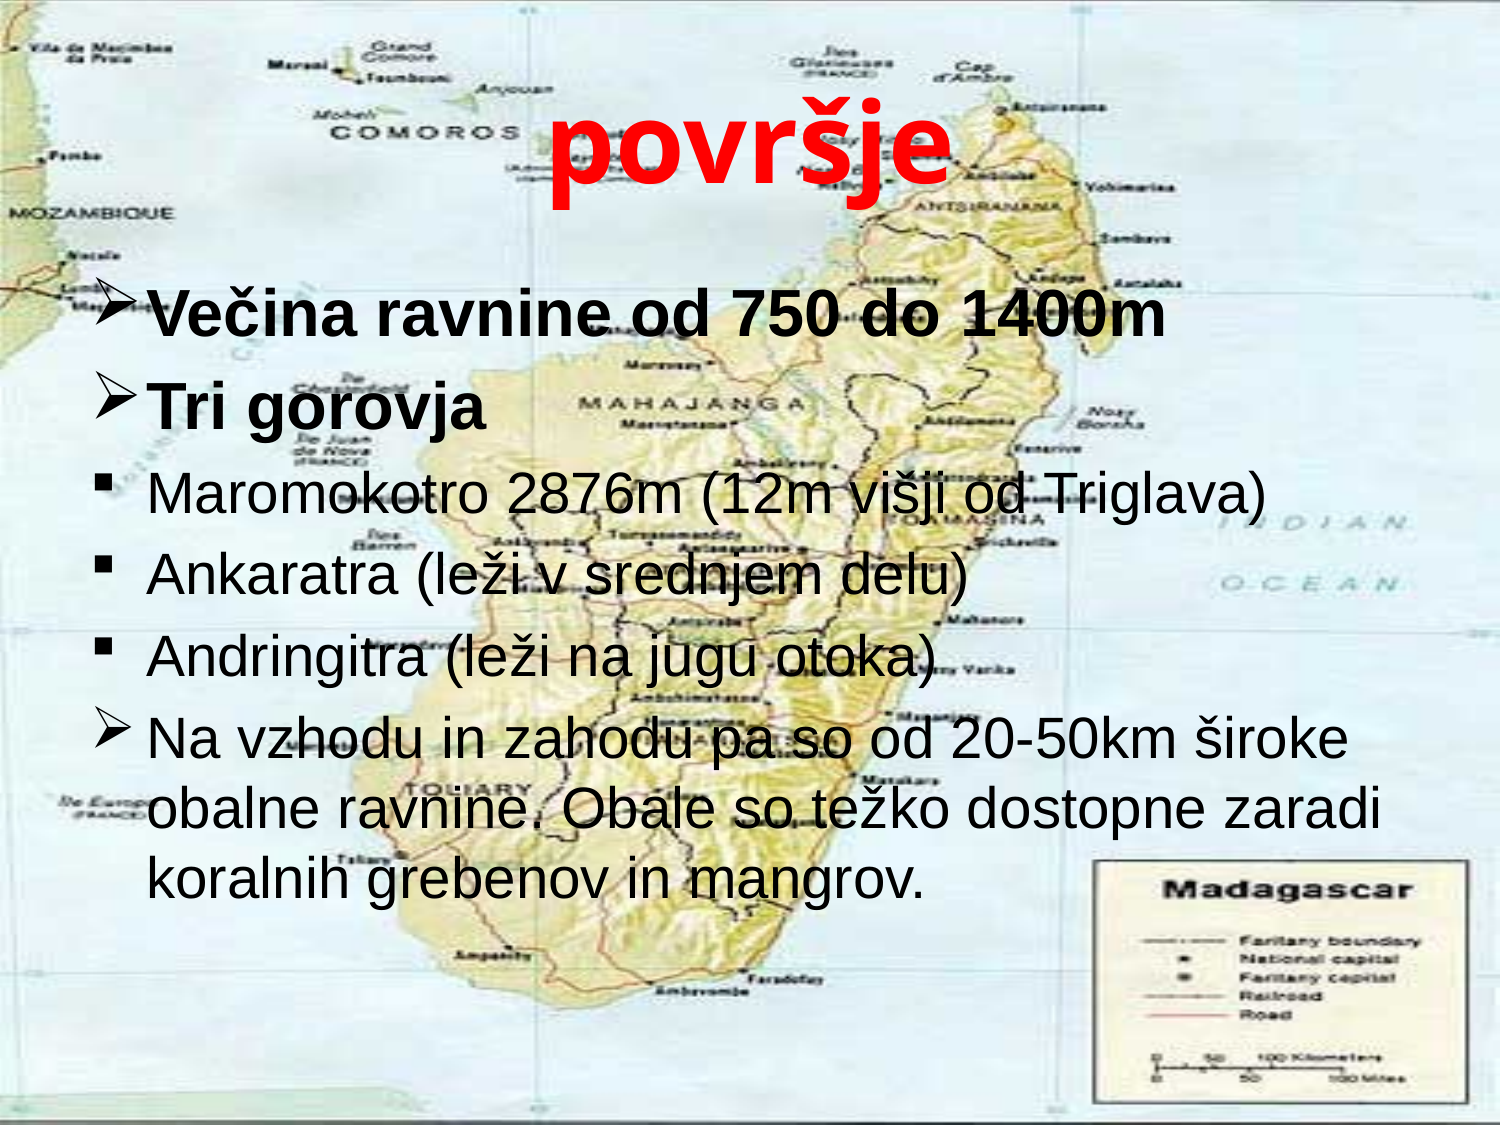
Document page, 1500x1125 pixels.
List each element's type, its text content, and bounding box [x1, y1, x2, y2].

list Večina ravnine od 750 do 1400m Tri gorovja Maromokotro 2876m (12m višji od Triglava) Ankaratra (leži v srednjem delu) Andringitra (leži na jugu otoka) Na vzhodu in zahodu pa so od 20-50km široke obalne ravnine. Obale so težko dostopne zaradi koralnih grebenov in mangrov. [75, 262, 1425, 1005]
title površje [75, 45, 1425, 233]
picture [0, 0, 1500, 1125]
